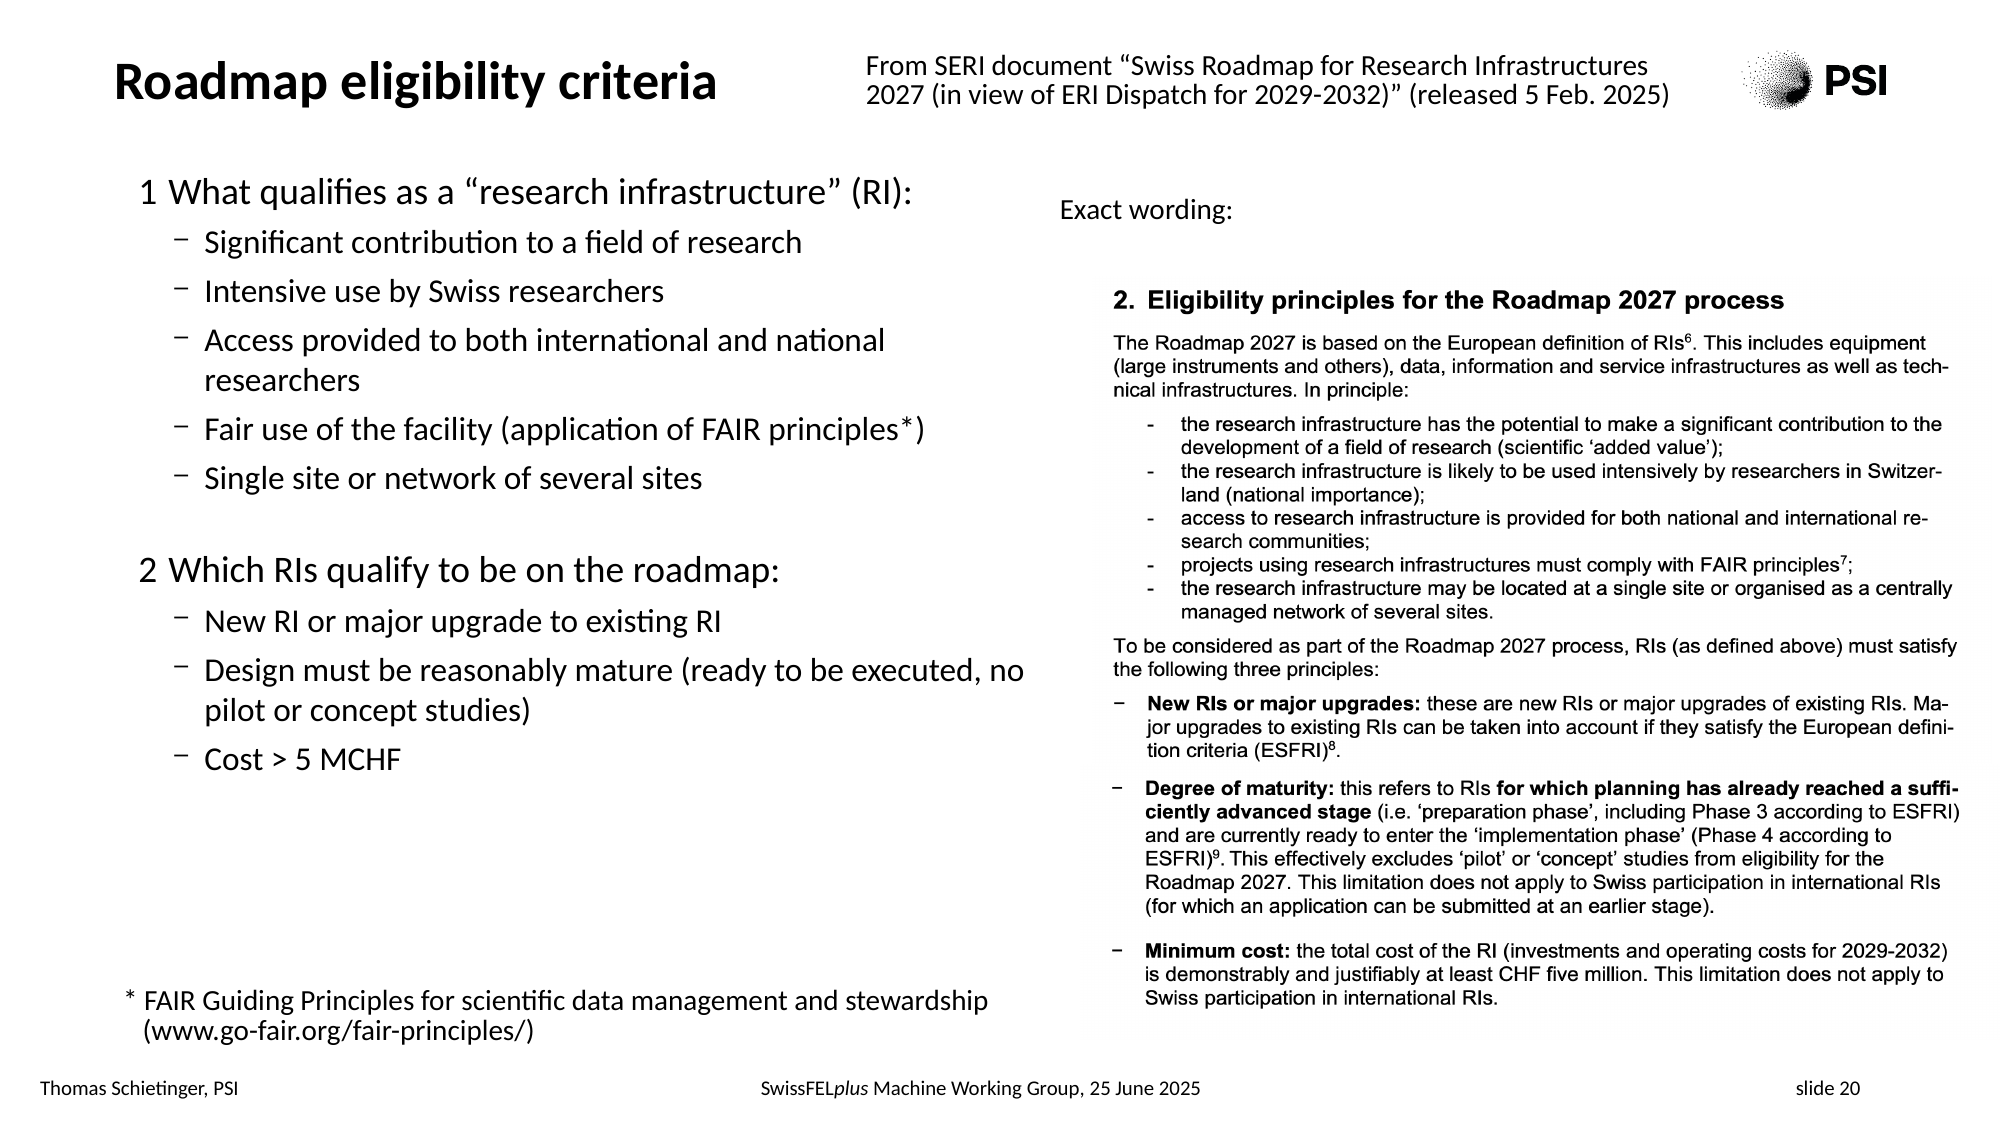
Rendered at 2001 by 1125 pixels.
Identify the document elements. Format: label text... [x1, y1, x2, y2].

text_box Exact wording: [1044, 190, 1282, 240]
picture [1080, 276, 2000, 1040]
title Roadmap eligibility criteria [114, 45, 850, 118]
text_box From SERI document “Swiss Roadmap for Research Infrastructures 2027 (in view of ERI Dispatch for 2029-2032)” (released 5 Feb. 2025) [850, 45, 1710, 120]
text_box What qualifies as a “research infrastructure” (RI): Significant contribution to a field of research Intensive use by Swiss researchers Access provided to both international and national researchers Fair use of the facility (application of FAIR principles*) Single site or network of several sites Which RIs qualify to be on the roadmap: New RI or major upgrade to existing RI Design must be reasonably mature (ready to be executed, no pilot or concept studies) Cost > 5 MCHF [120, 166, 1045, 1046]
text_box * FAIR Guiding Principles for scientific data management and stewardship (www.go-fair.org/fair-principles/) [108, 981, 1041, 1055]
